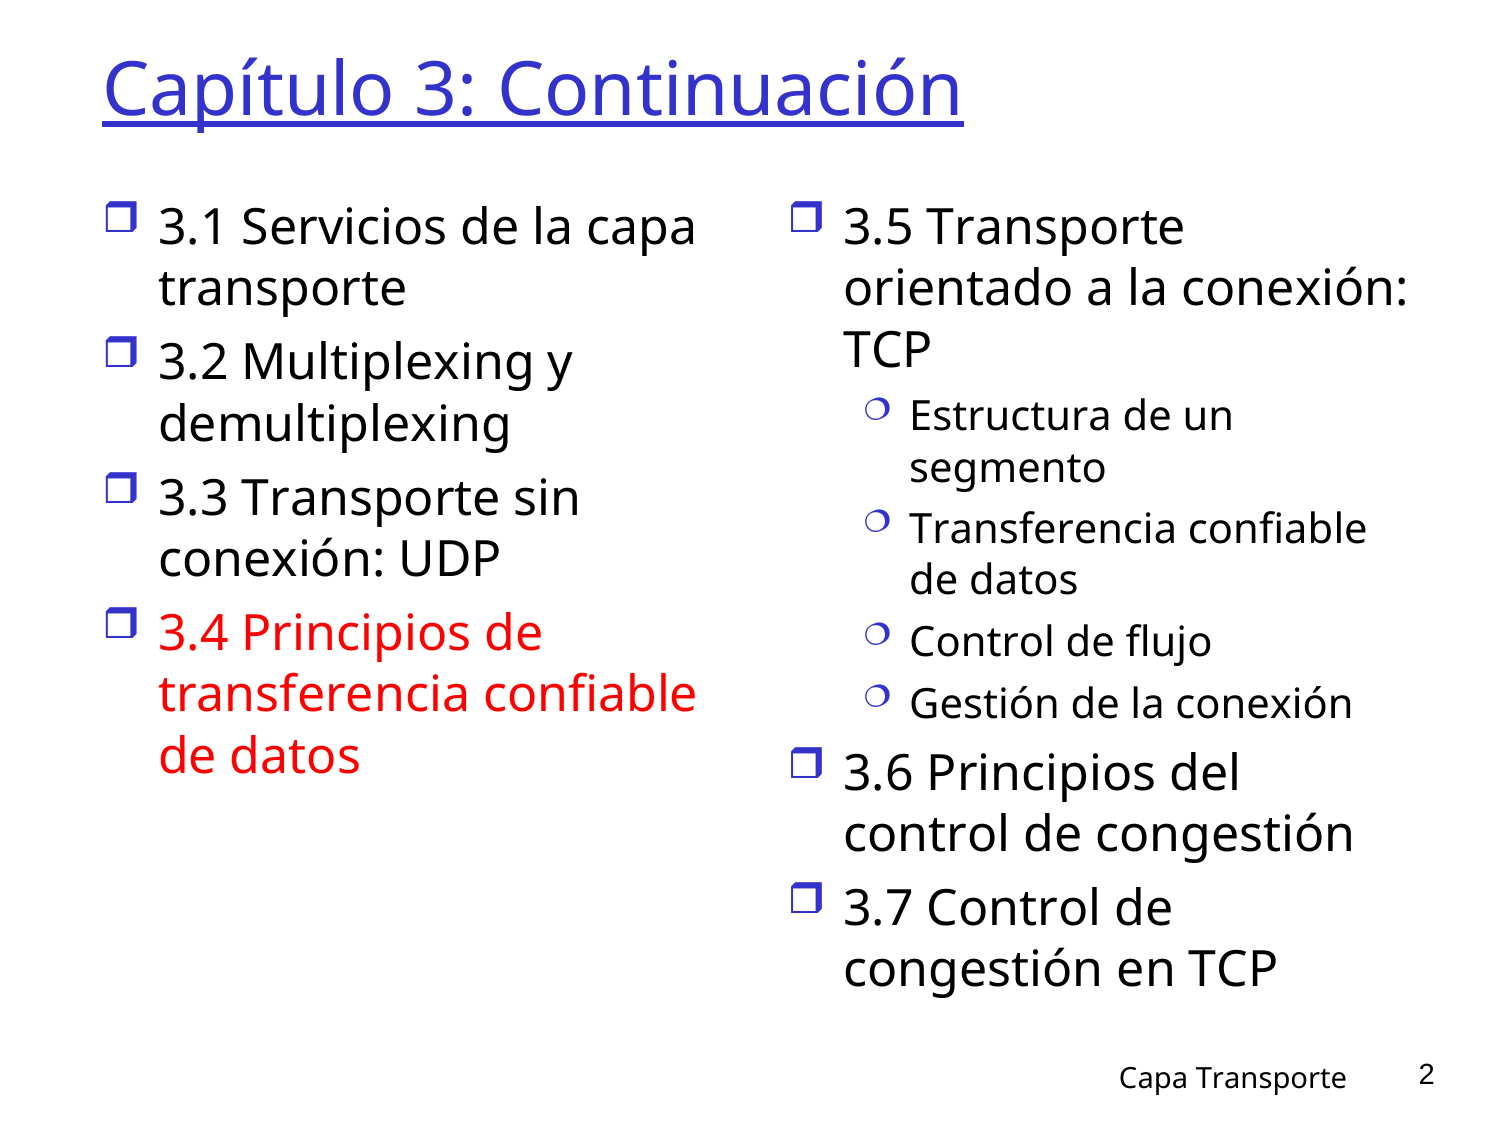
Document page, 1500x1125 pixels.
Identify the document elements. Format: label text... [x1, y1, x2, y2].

list 3.5 Transporte orientado a la conexión: TCP Estructura de un segmento Transferencia confiable de datos Control de flujo Gestión de la conexión 3.6 Principios del control de congestión 3.7 Control de congestión en TCP [772, 187, 1426, 1041]
title Capítulo 3: Continuación [87, 15, 1463, 158]
list 3.1 Servicios de la capa transporte 3.2 Multiplexing y demultiplexing 3.3 Transporte sin conexión: UDP 3.4 Principios de transferencia confiable de datos [87, 187, 741, 1041]
